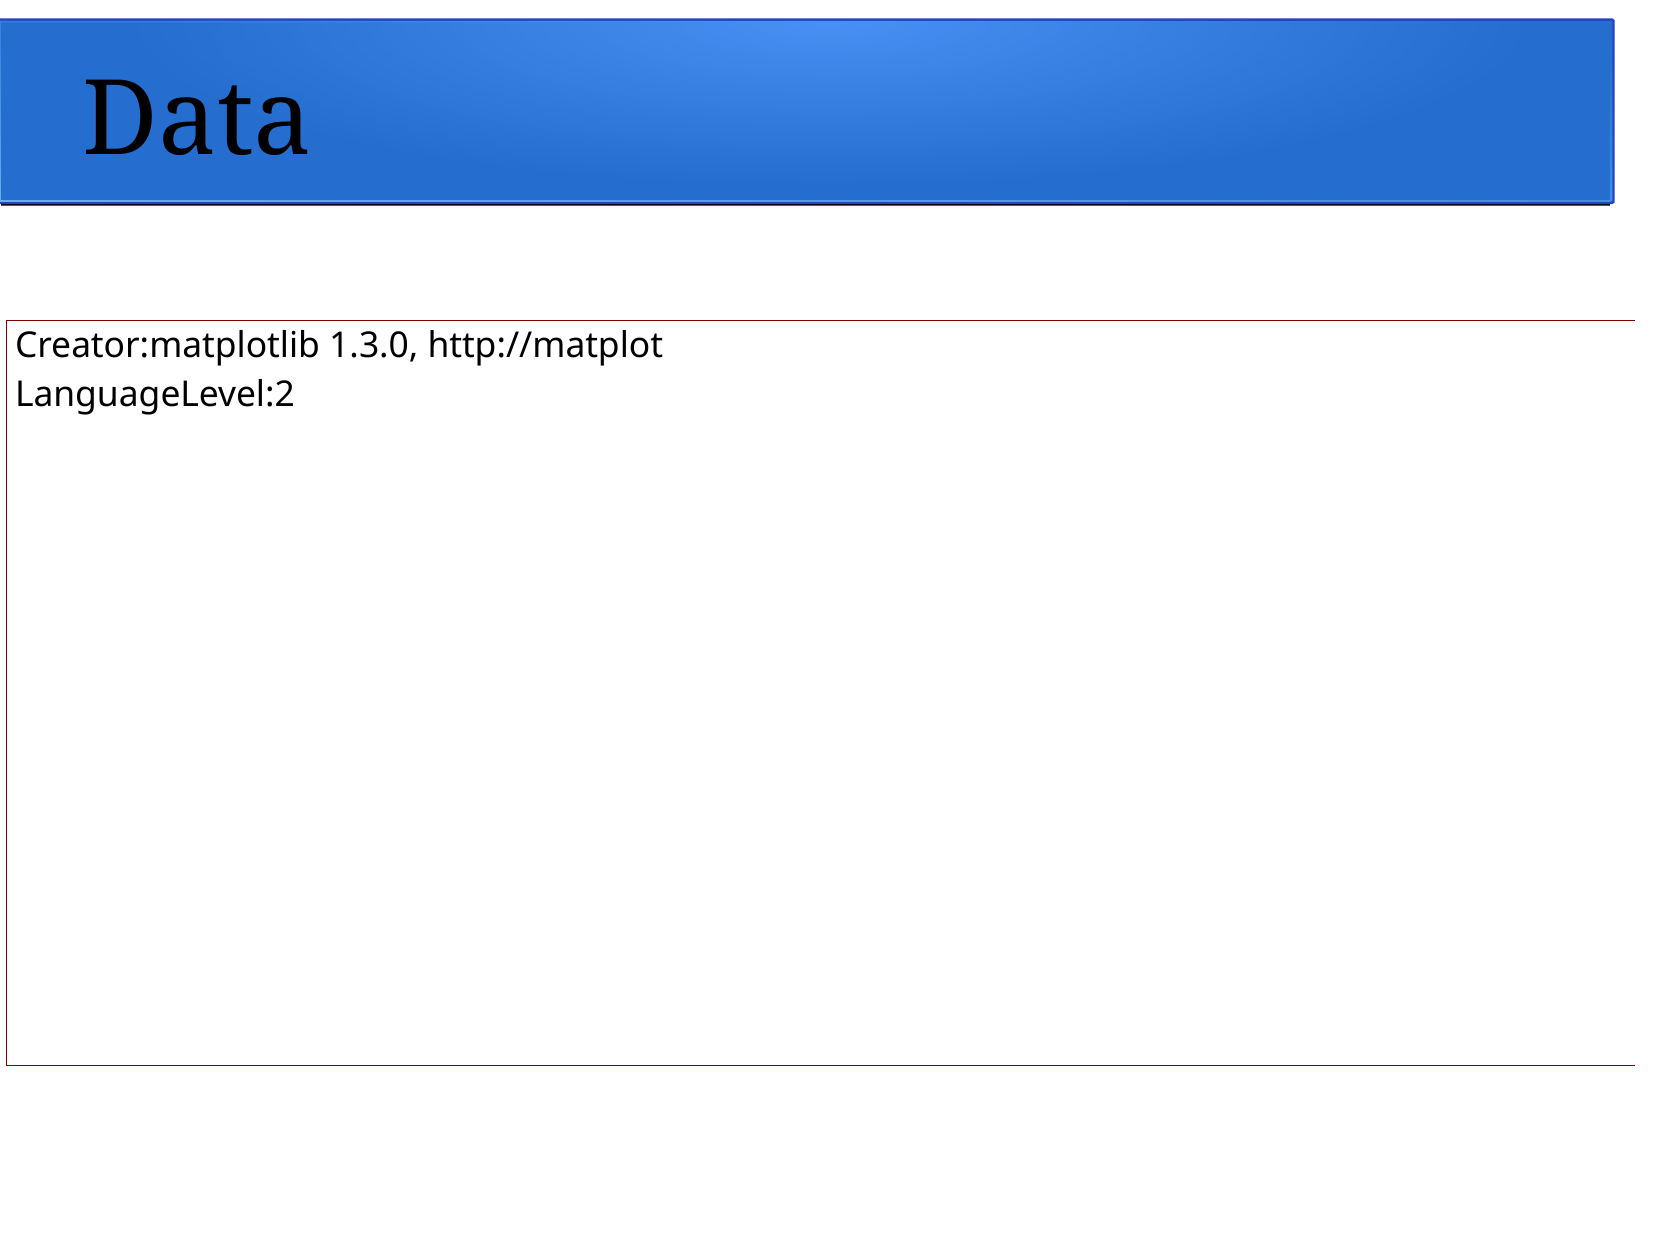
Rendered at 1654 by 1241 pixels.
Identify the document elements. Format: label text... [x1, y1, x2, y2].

picture [3, 317, 1636, 1066]
title Data [82, 47, 1591, 181]
